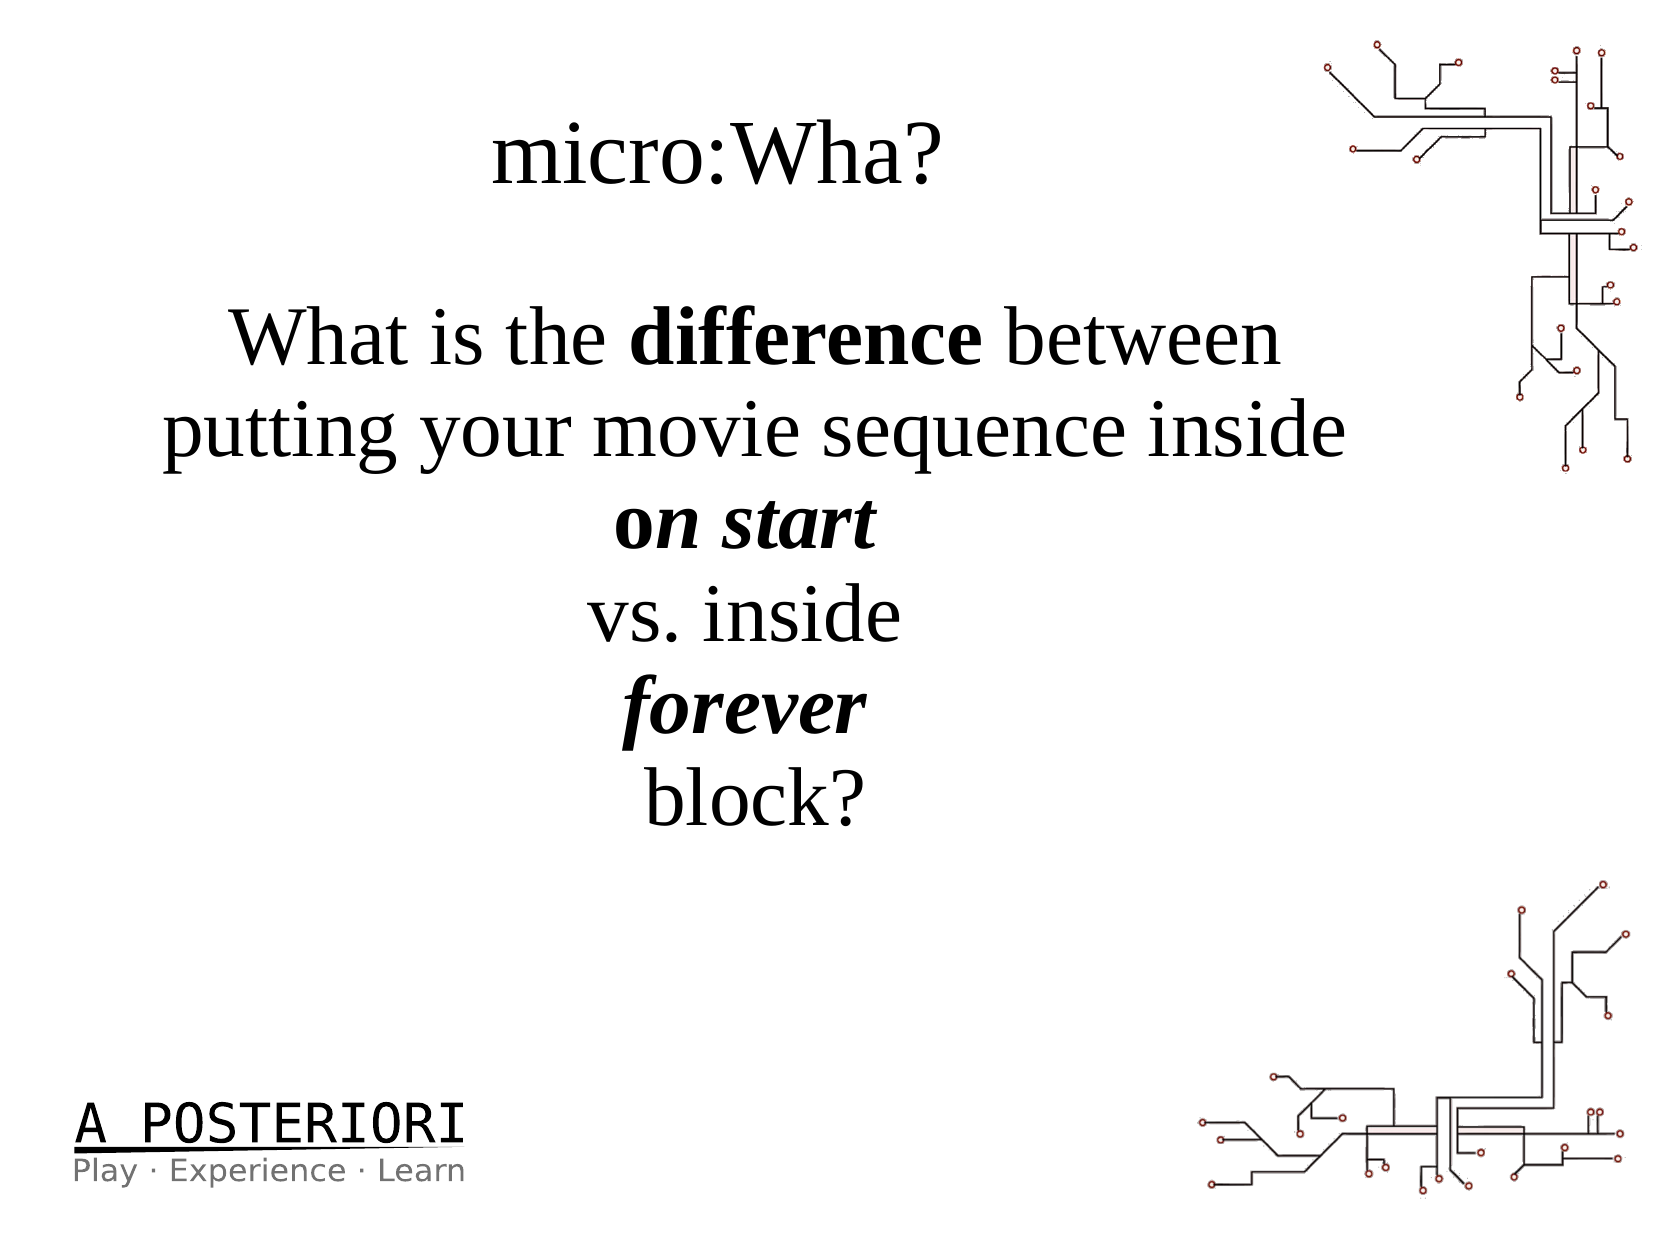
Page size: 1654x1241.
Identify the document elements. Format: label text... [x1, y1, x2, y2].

picture [1305, 35, 1643, 496]
title micro:Wha? [70, 49, 1305, 257]
picture [1175, 862, 1636, 1201]
picture [73, 1101, 466, 1189]
subtitle What is the difference between putting your movie sequence inside on start vs. inside forever block? [70, 290, 1441, 1081]
